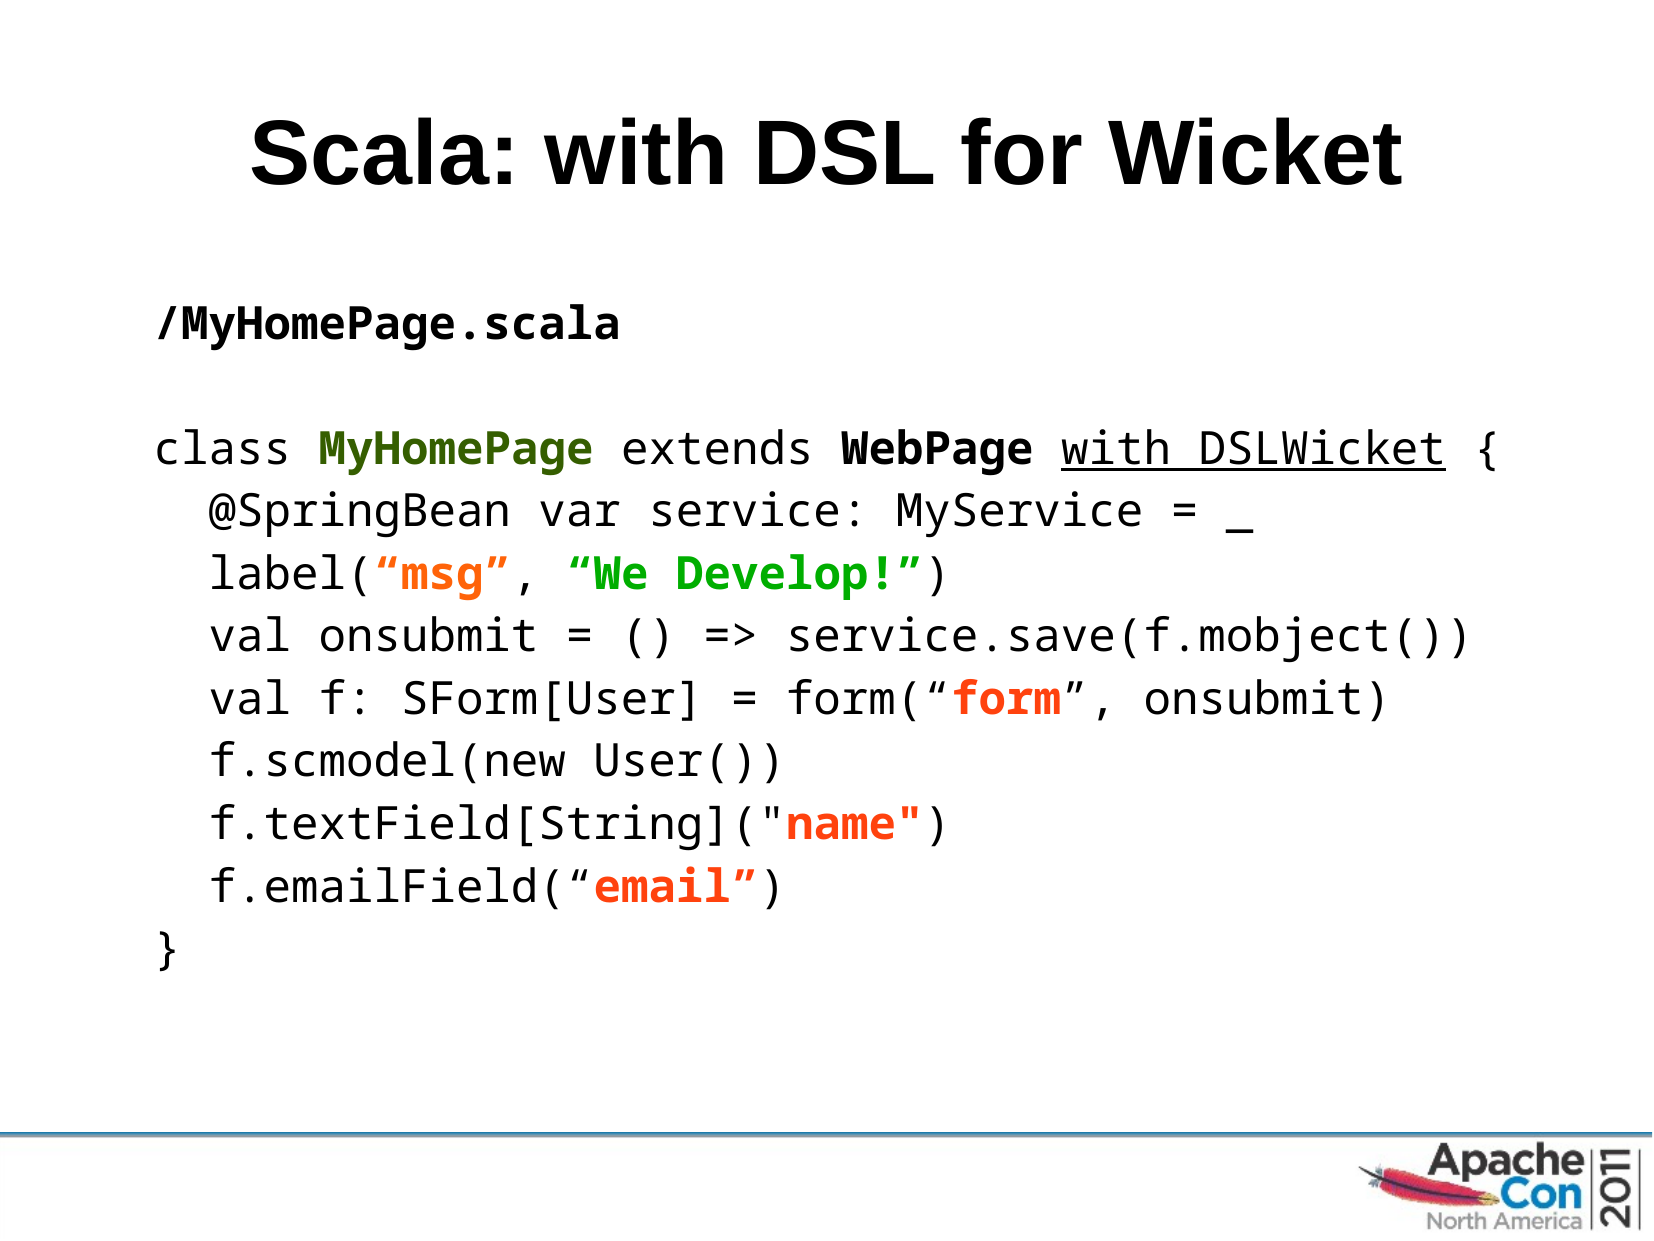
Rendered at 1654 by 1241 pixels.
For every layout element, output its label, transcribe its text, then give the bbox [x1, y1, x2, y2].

list /MyHomePage.scala class MyHomePage extends WebPage with DSLWicket { @SpringBean var service: MyService = _ label(“msg”, “We Develop!”) val onsubmit = () => service.save(f.mobject()) val f: SForm[User] = form(“form”, onsubmit) f.scmodel(new User()) f.textField[String]("name") f.emailField(“email”) } [82, 290, 1571, 1109]
title Scala: with DSL for Wicket [82, 49, 1571, 257]
picture [0, 1132, 1653, 1239]
